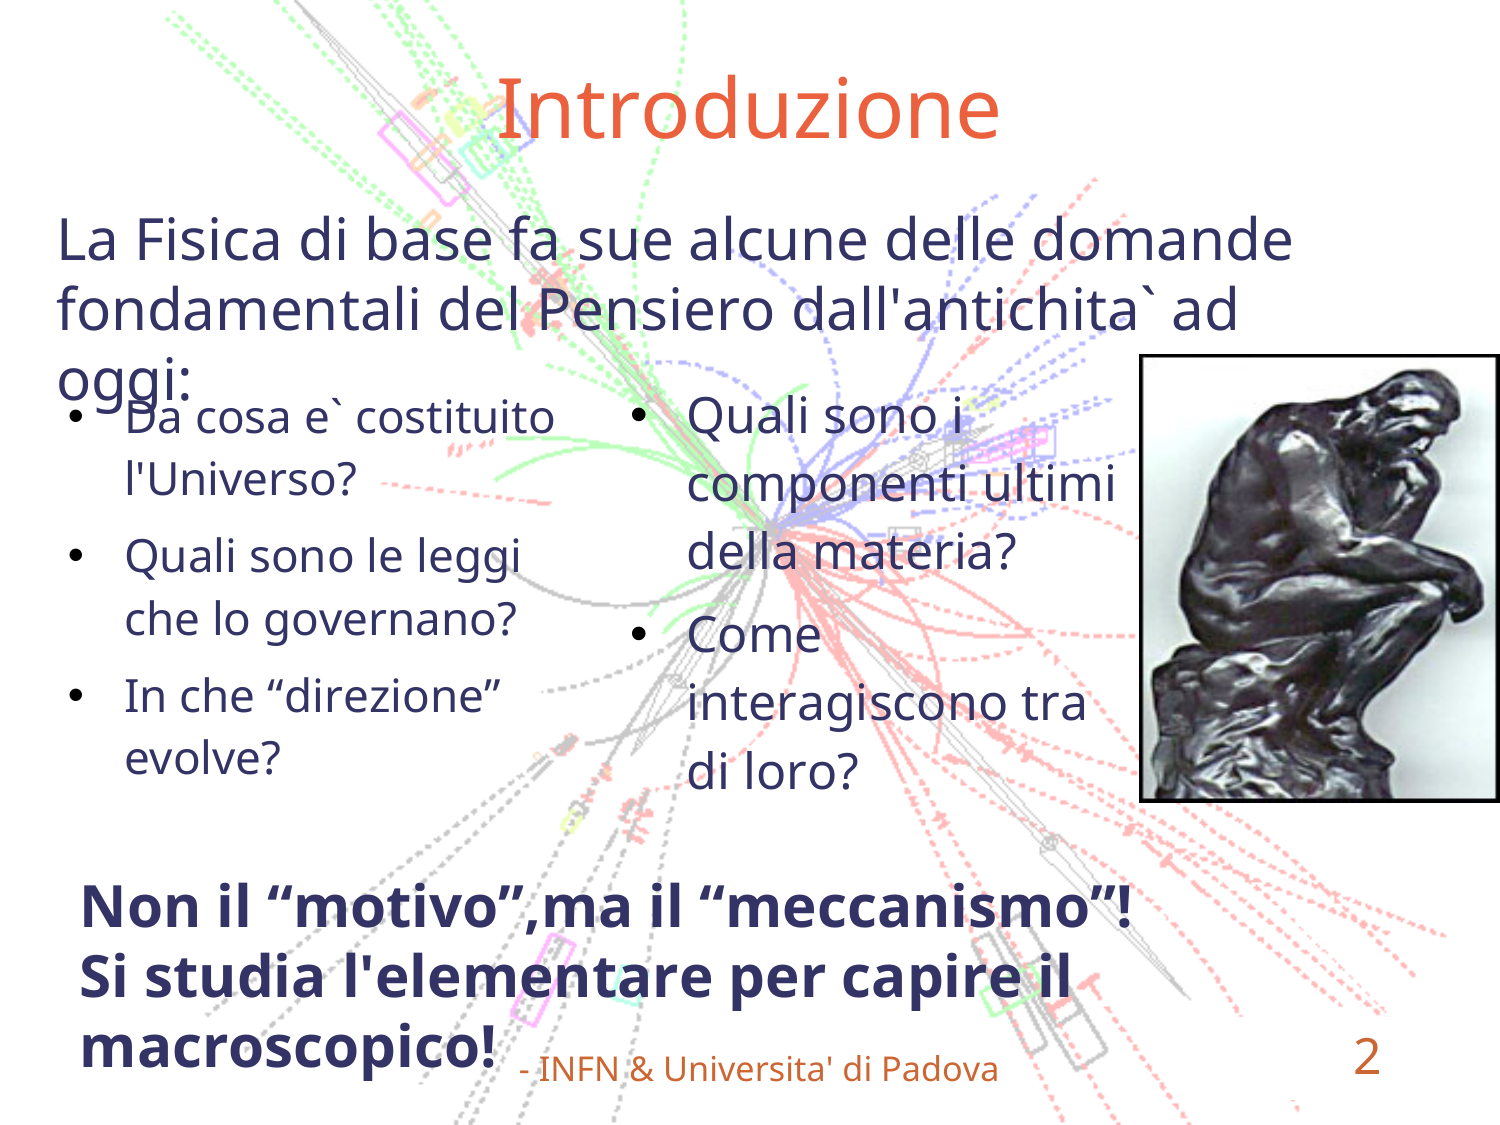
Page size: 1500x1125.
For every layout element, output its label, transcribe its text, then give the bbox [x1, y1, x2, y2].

text_box Non il “motivo”,ma il “meccanismo”! Si studia l'elementare per capire il macroscopico! [64, 862, 1495, 1017]
text_box La Fisica di base fa sue alcune delle domande fondamentali del Pensiero dall'antichita` ad oggi: [41, 194, 1404, 387]
picture [1139, 213, 1500, 1016]
list Da cosa e` costituito l'Universo? Quali sono le leggi che lo governano? In che “direzione” evolve? [53, 387, 615, 867]
list Quali sono i componenti ultimi della materia? Come interagiscono tra di loro? [615, 387, 1158, 862]
picture [0, 213, 1500, 1125]
title Introduzione [0, 0, 1500, 213]
